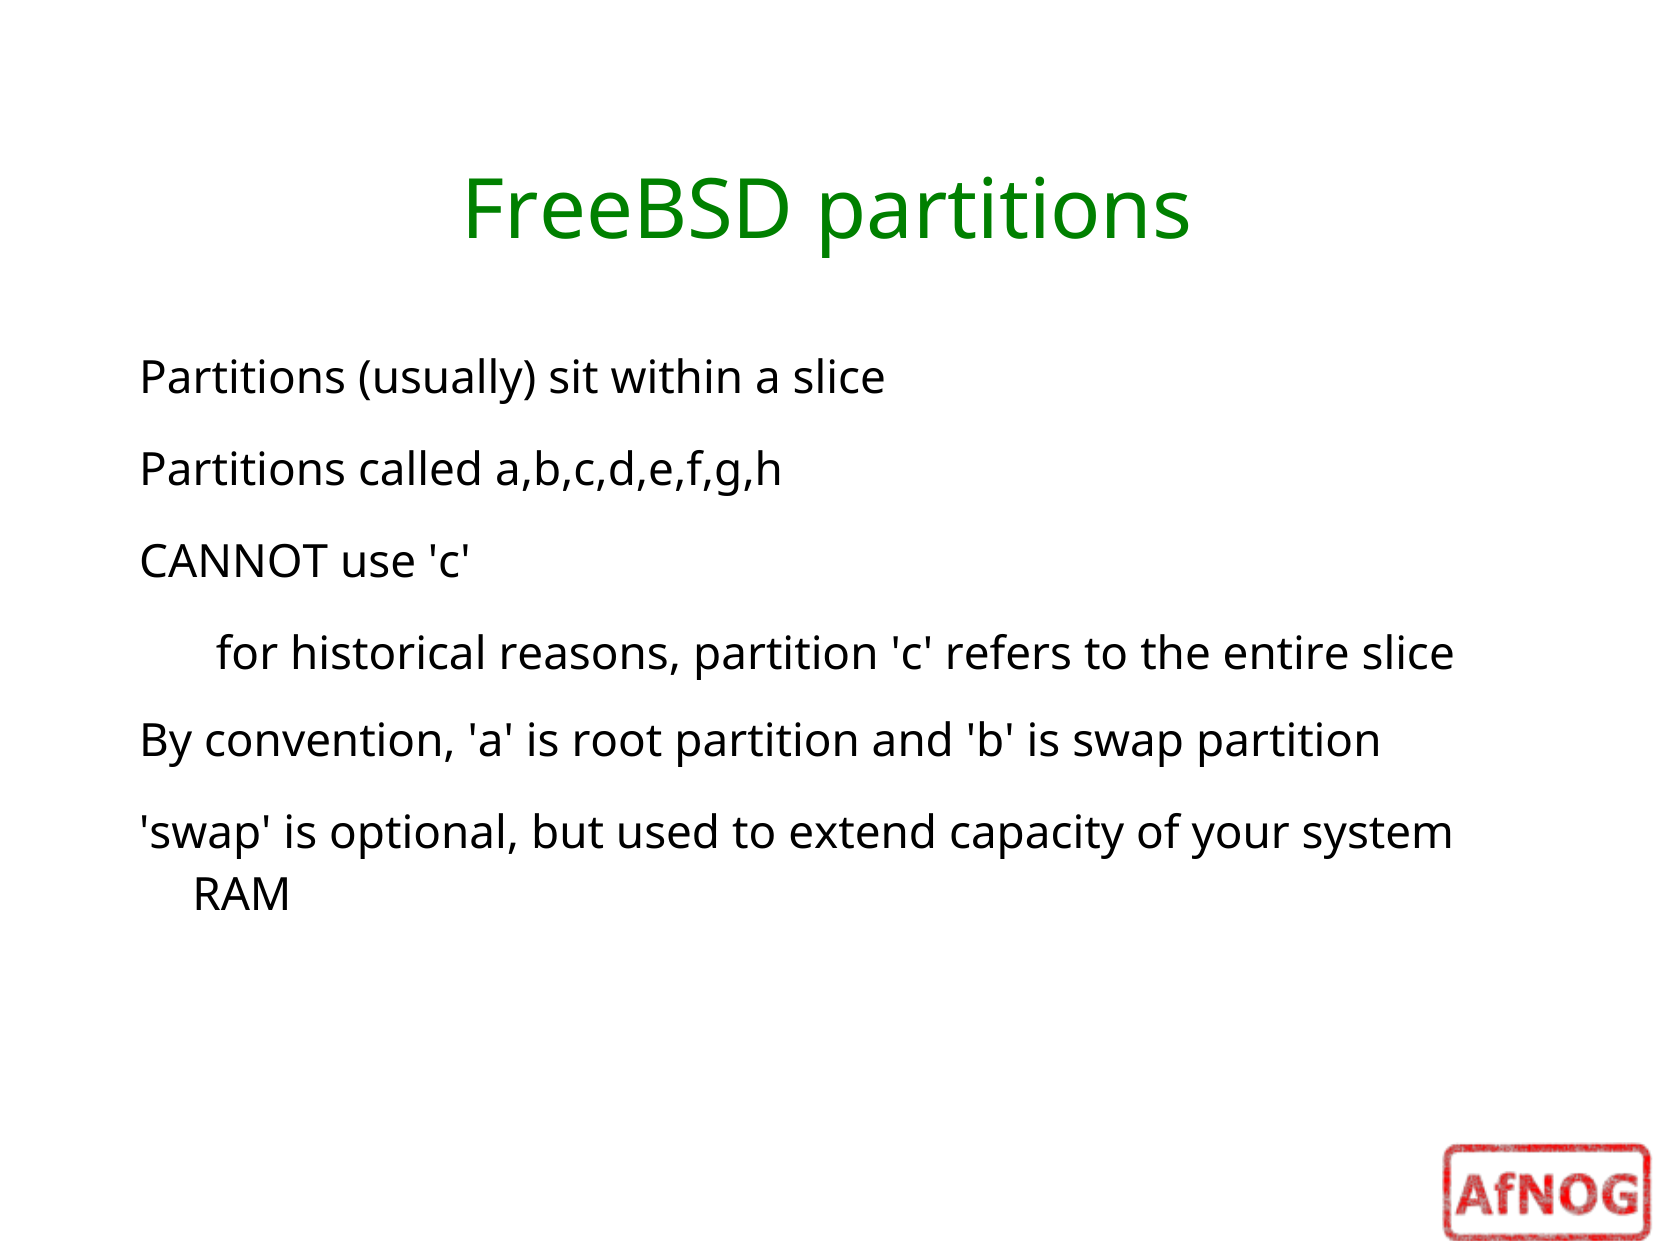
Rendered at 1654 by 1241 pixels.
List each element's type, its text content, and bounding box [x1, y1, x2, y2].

title FreeBSD partitions [121, 102, 1533, 311]
picture [1441, 1141, 1654, 1241]
list Partitions (usually) sit within a slice Partitions called a,b,c,d,e,f,g,h CANNOT use 'c' for historical reasons, partition 'c' refers to the entire slice By convention, 'a' is root partition and 'b' is swap partition 'swap' is optional, but used to extend capacity of your system RAM [121, 344, 1533, 1127]
